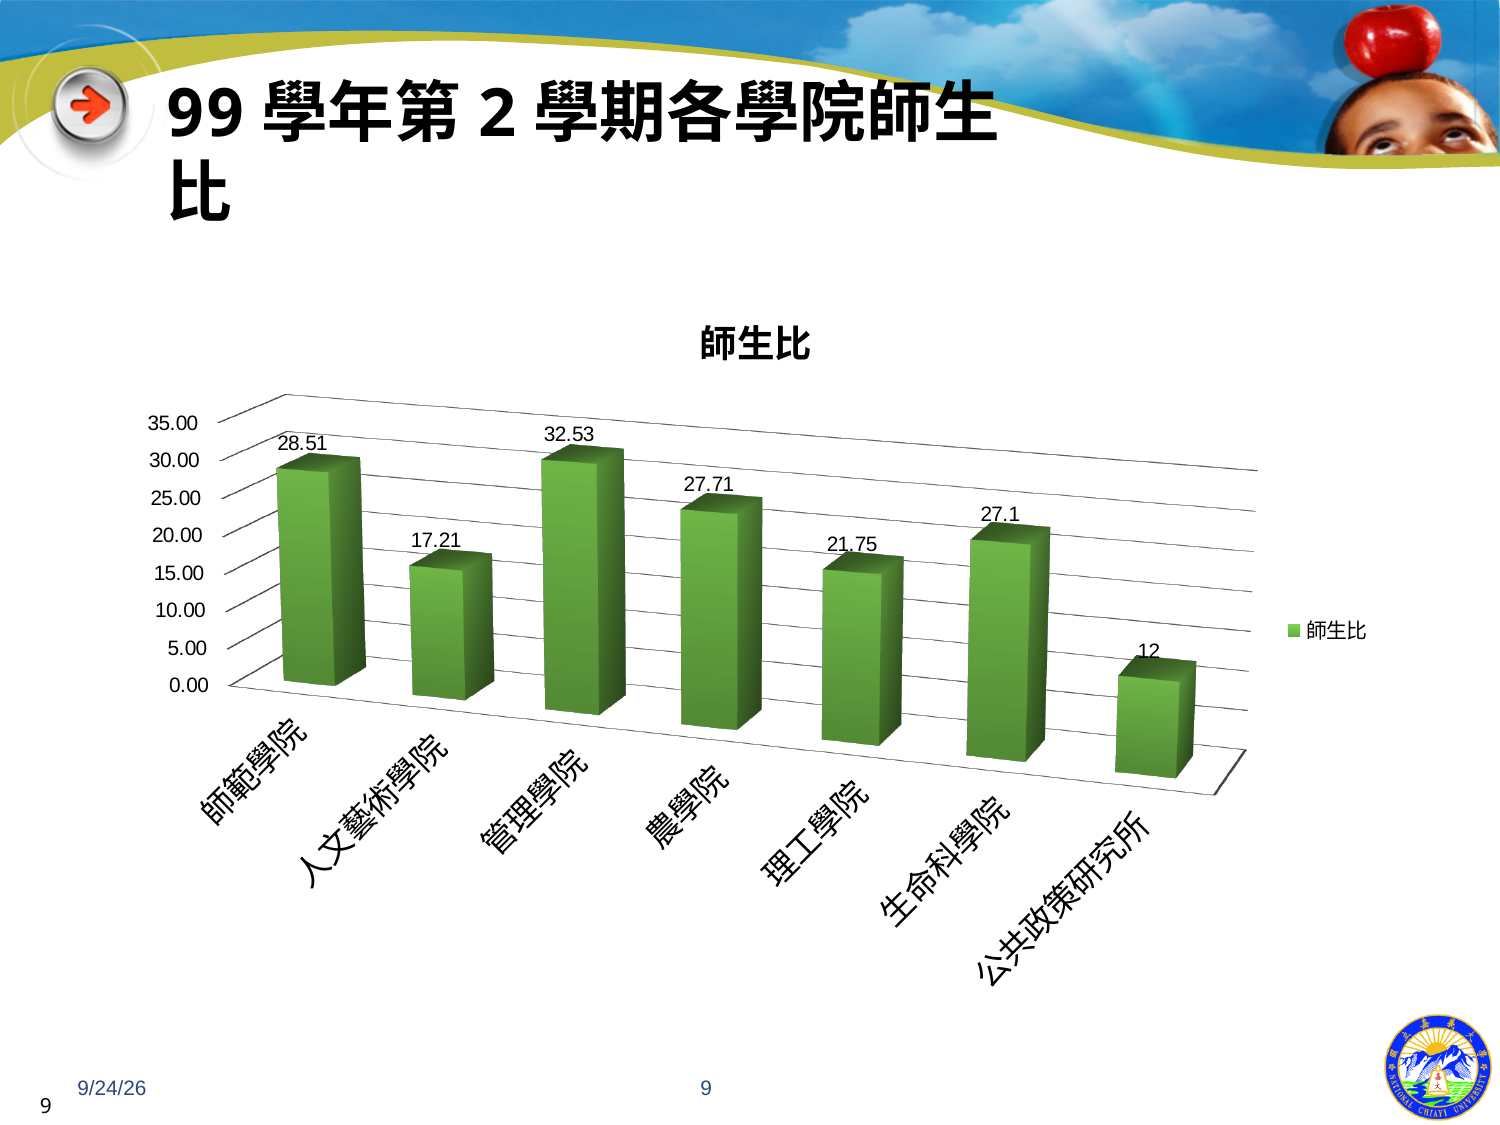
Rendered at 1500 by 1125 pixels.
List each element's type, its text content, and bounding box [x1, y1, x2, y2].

text_box [637, 1067, 775, 1111]
title 99學年第2學期各學院師生比 [150, 62, 1081, 155]
text_box [24, 1067, 376, 1125]
chart [76, 280, 1436, 1012]
